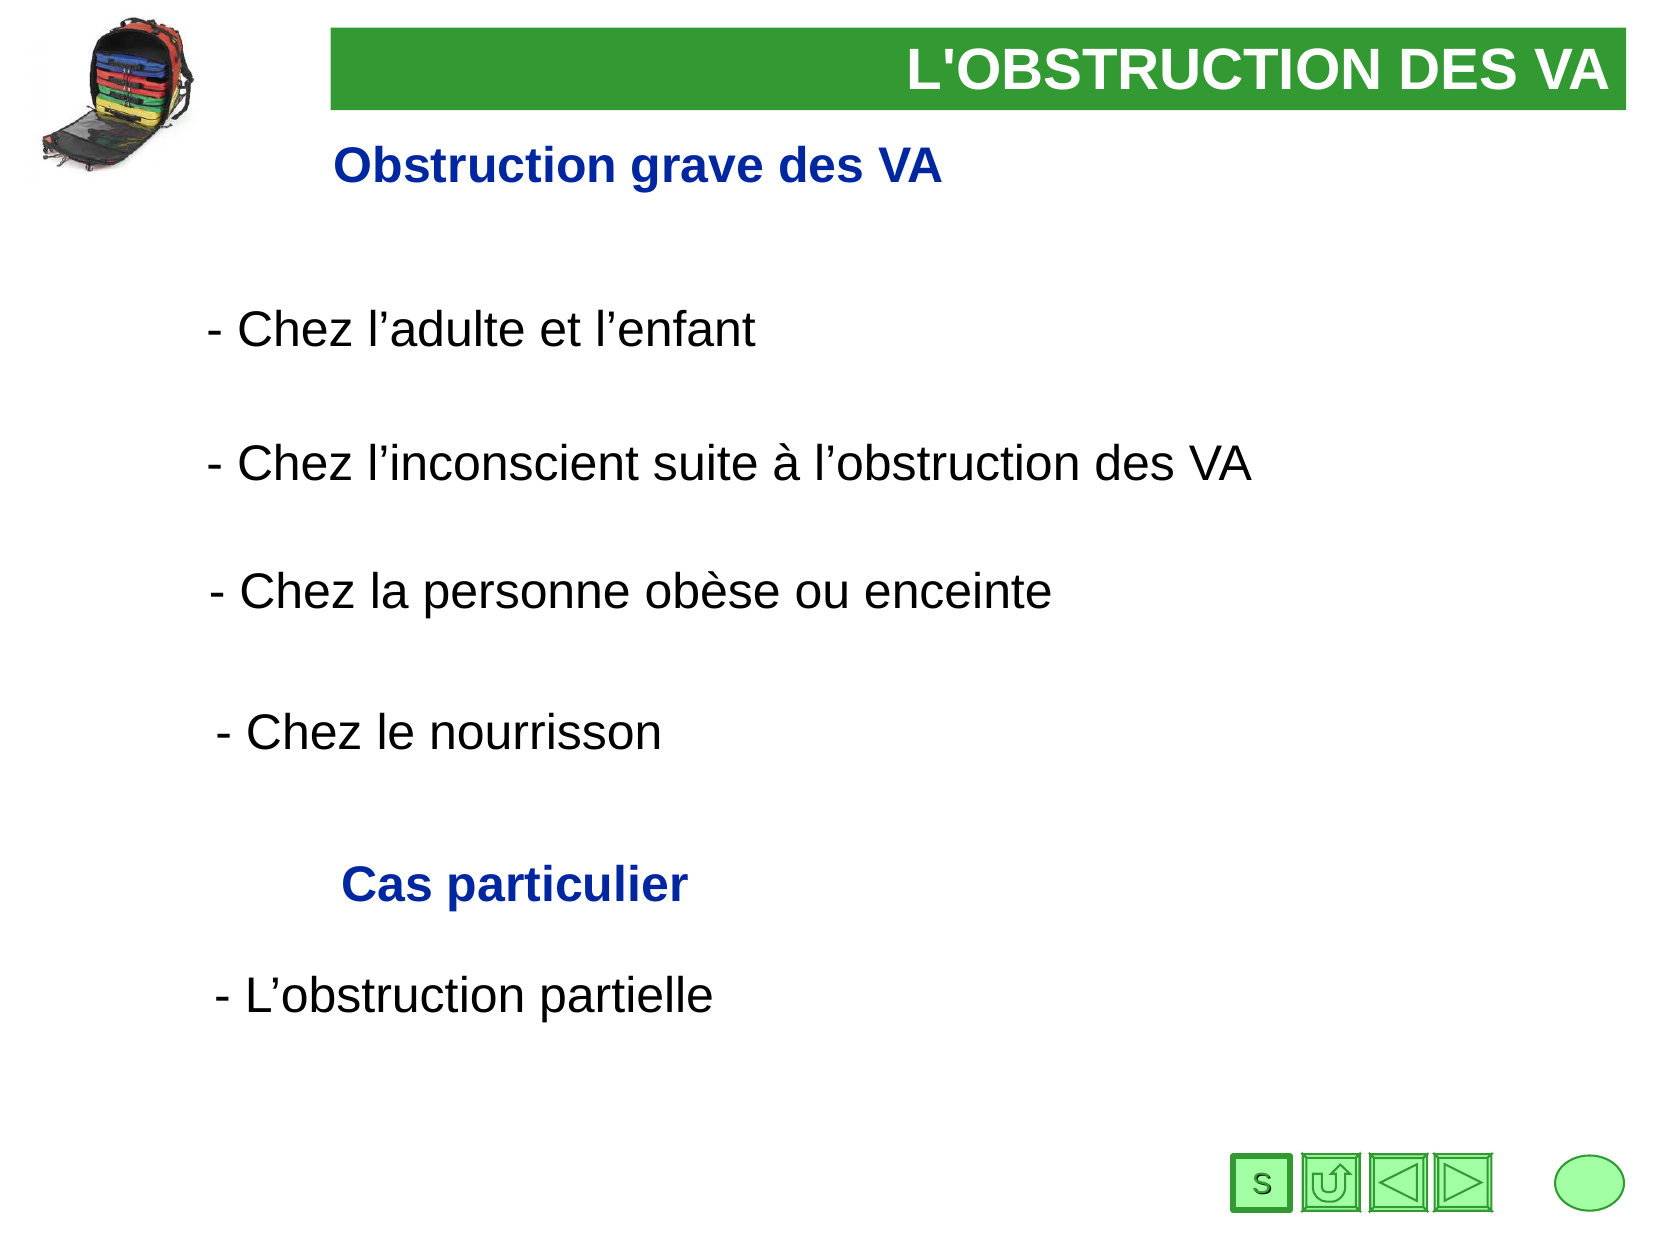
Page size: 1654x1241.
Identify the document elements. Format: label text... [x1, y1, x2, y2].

title Obstruction grave des VA [318, 129, 1619, 213]
text_box - L’obstruction partielle [199, 959, 1585, 1031]
text_box - Chez l’adulte et l’enfant [191, 293, 944, 365]
text_box L'OBSTRUCTION DES VA [330, 27, 1626, 111]
text_box - Chez le nourrisson [200, 696, 678, 768]
title Cas particulier [326, 848, 1626, 932]
text_box - Chez l’inconscient suite à l’obstruction des VA [191, 427, 1577, 499]
text_box [1555, 1155, 1625, 1211]
picture [29, 5, 201, 183]
text_box - Chez la personne obèse ou enceinte [193, 555, 1579, 627]
